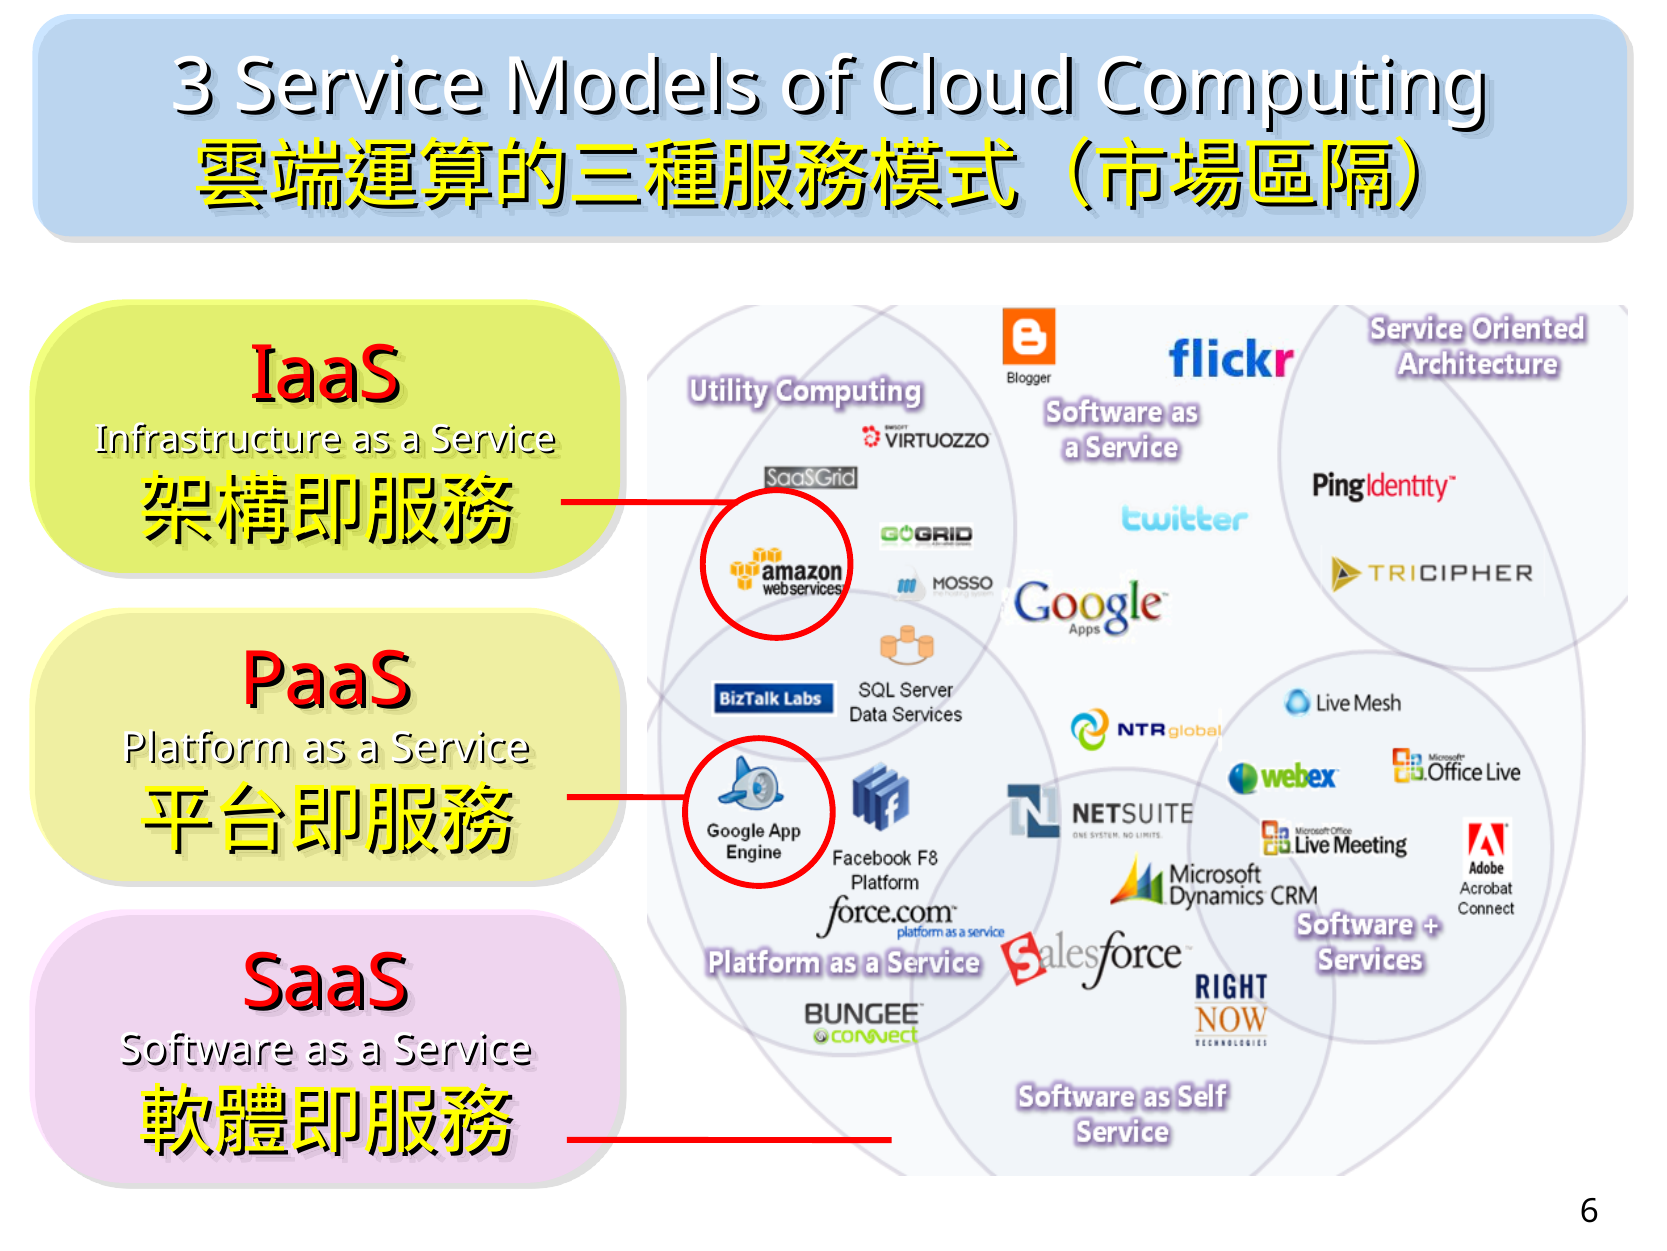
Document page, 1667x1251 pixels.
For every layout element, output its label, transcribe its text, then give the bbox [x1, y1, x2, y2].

text_box SaaS Software as a Service 軟體即服務 [29, 909, 621, 1183]
picture [647, 305, 1628, 1176]
picture [706, 494, 847, 634]
text_box PaaS Platform as a Service 平台即服務 [29, 607, 621, 882]
text_box 3 Service Models of Cloud Computing 雲端運算的三種服務模式（市場區隔） [32, 14, 1628, 237]
text_box IaaS Infrastructure as a Service 架構即服務 [29, 299, 621, 573]
picture [689, 742, 829, 882]
